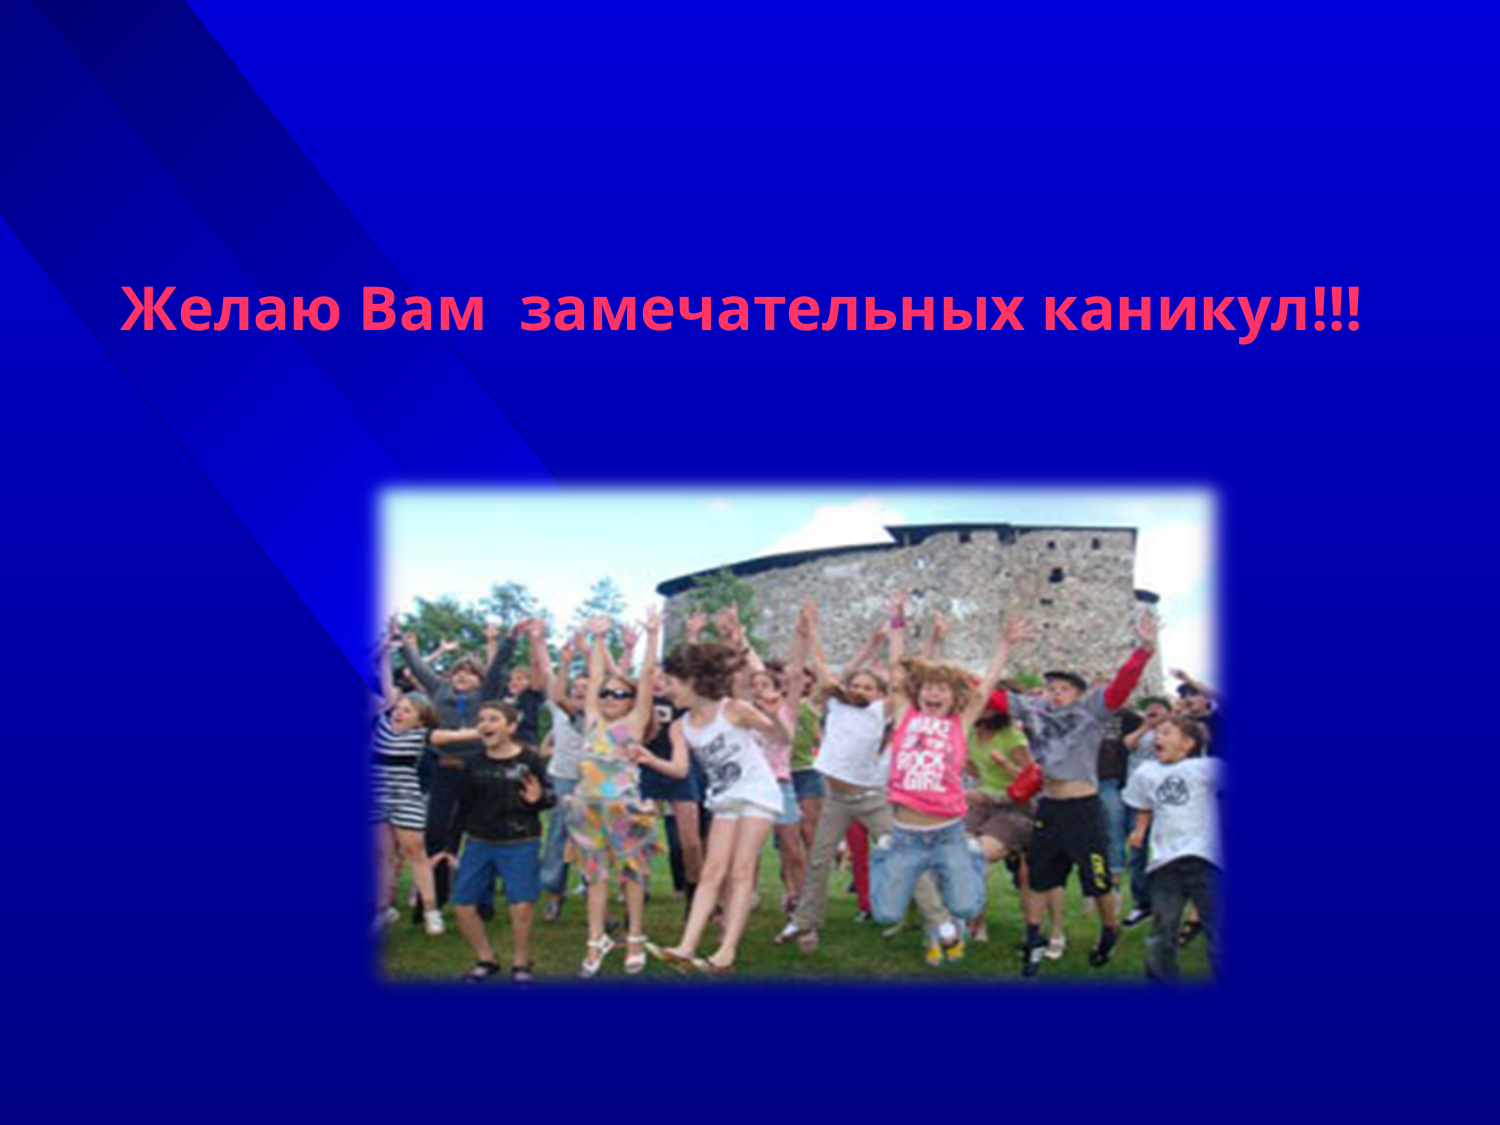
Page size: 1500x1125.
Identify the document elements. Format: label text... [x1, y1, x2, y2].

picture [354, 466, 1241, 1004]
title [75, 45, 1426, 233]
list Желаю Вам замечательных каникул!!! [75, 262, 1426, 1006]
